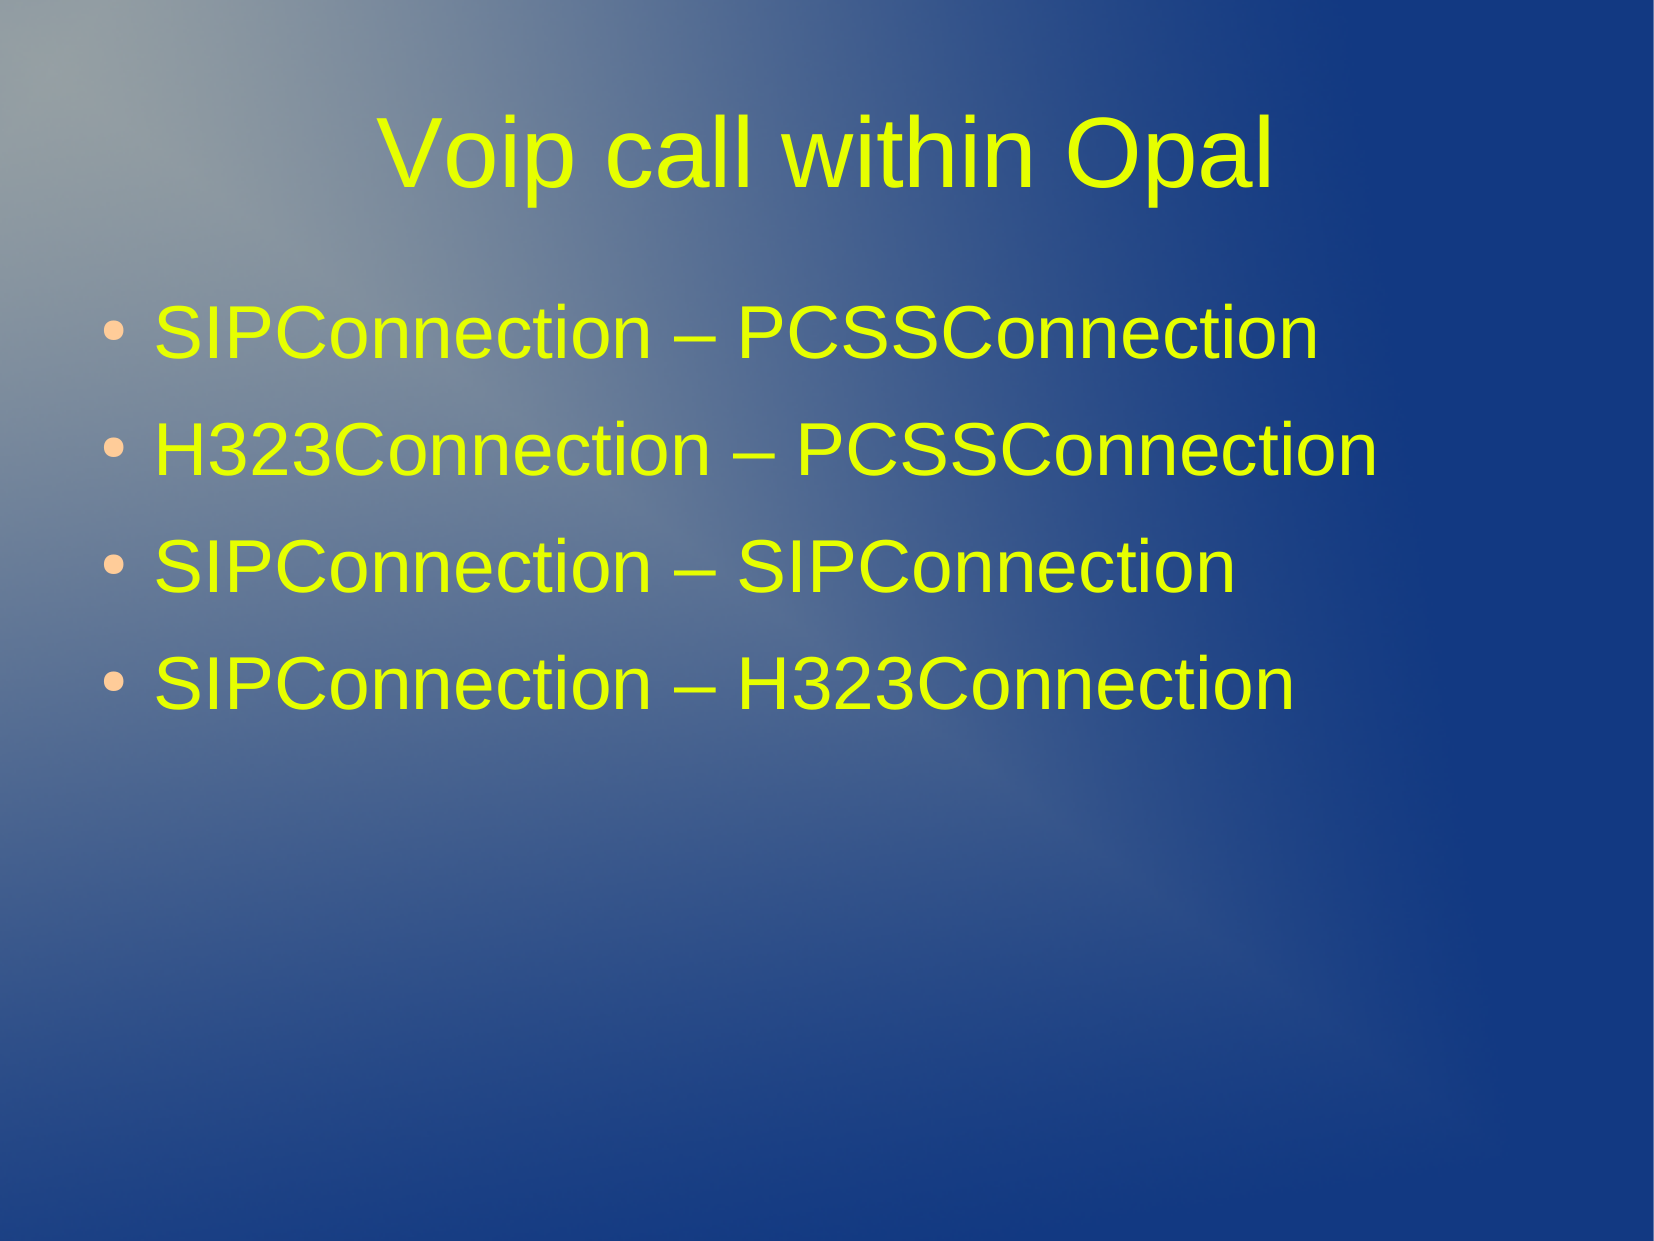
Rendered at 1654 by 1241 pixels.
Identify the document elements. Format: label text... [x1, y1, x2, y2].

list SIPConnection – PCSSConnection H323Connection – PCSSConnection SIPConnection – SIPConnection SIPConnection – H323Connection [82, 290, 1571, 1094]
title Voip call within Opal [82, 56, 1571, 250]
picture [0, 0, 1654, 1241]
